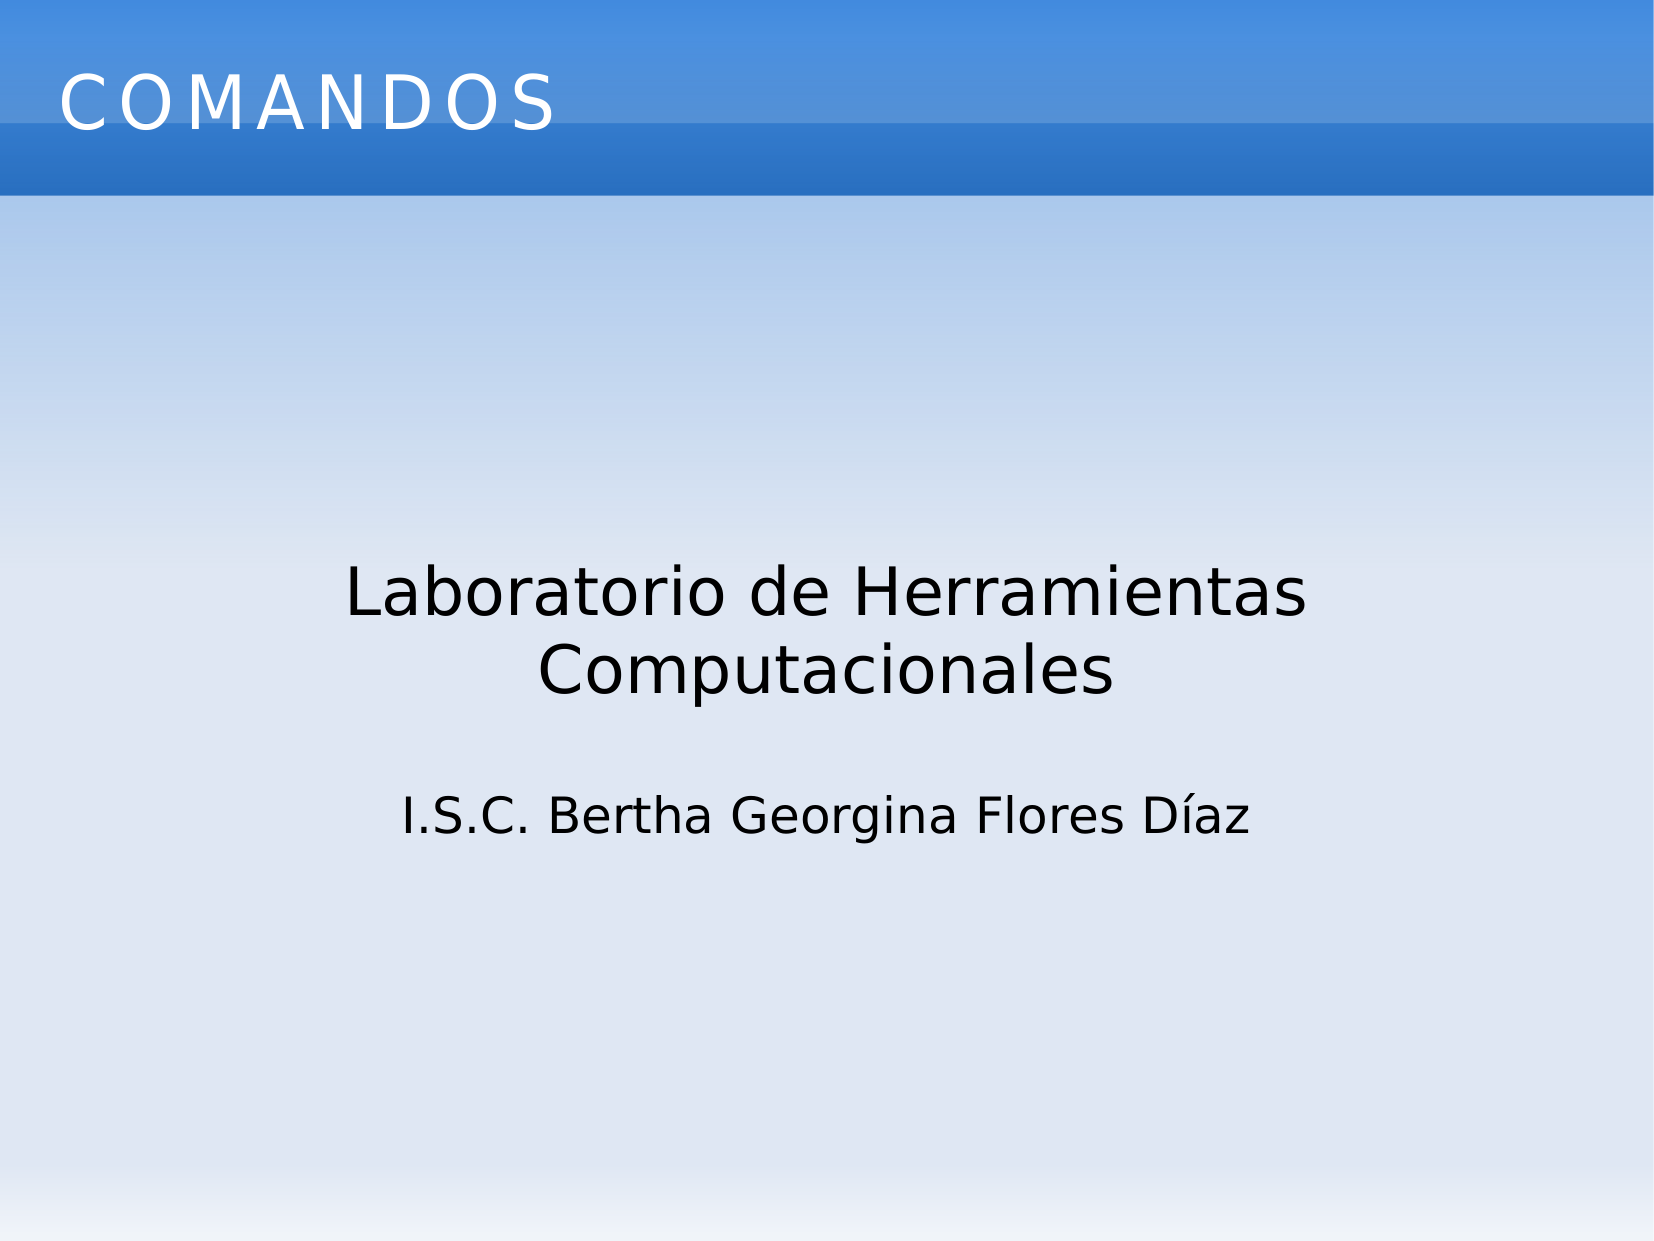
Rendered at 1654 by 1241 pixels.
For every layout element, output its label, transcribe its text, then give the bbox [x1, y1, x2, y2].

subtitle Laboratorio de Herramientas Computacionales I.S.C. Bertha Georgina Flores Díaz [82, 290, 1571, 1109]
title COMANDOS [59, 36, 1270, 171]
picture [0, 0, 1654, 1241]
